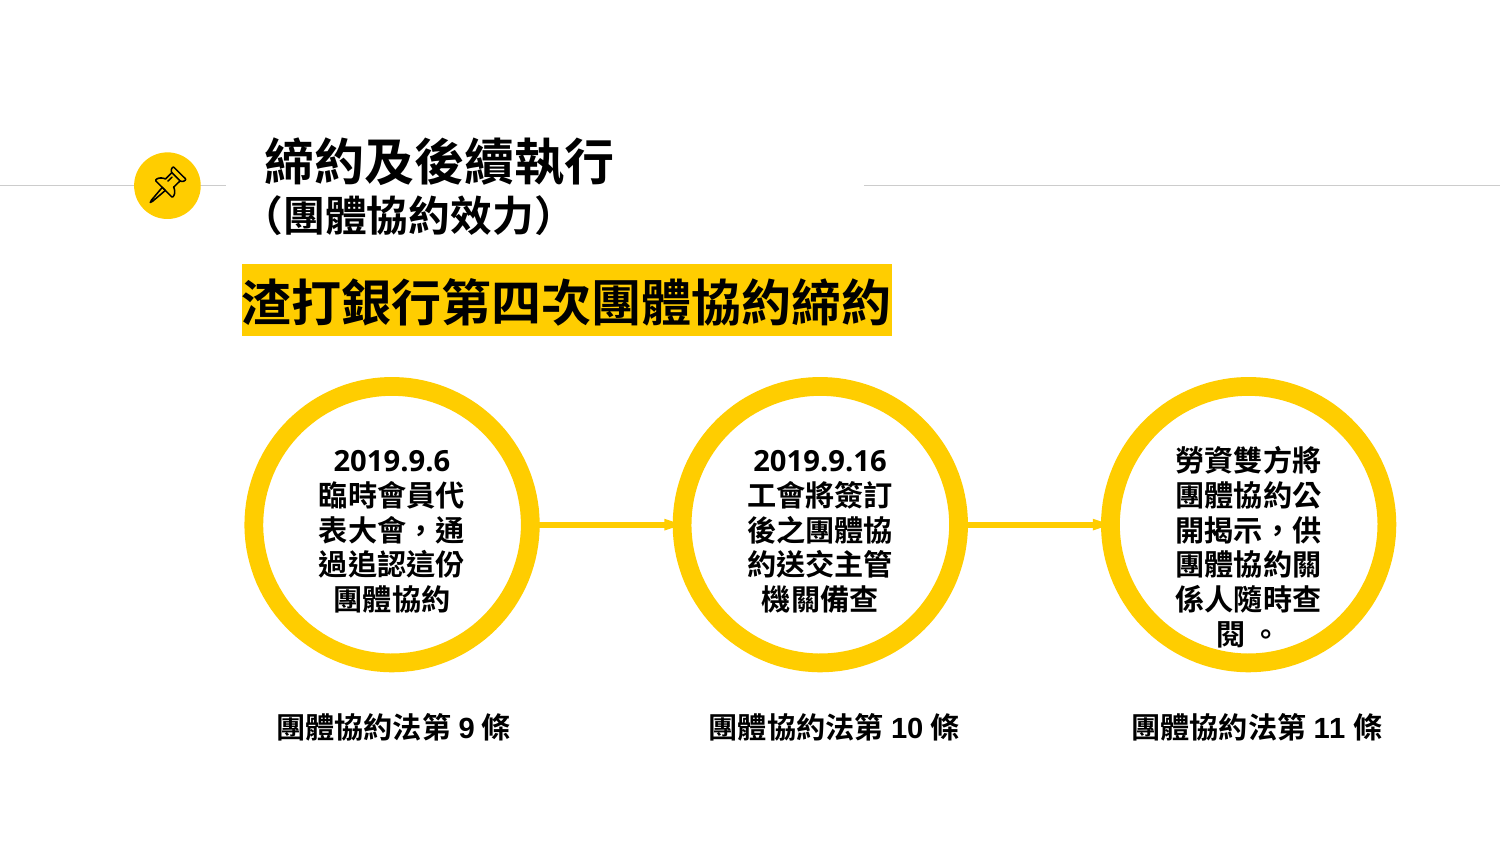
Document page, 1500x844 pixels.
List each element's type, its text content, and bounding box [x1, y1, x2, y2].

title 締約及後續執行 （團體協約效力） [226, 114, 1211, 256]
text_box 2019.9.16 工會將簽訂後之團體協約送交主管機關備查 [682, 386, 959, 663]
text_box 團體協約法第10條 [693, 702, 963, 753]
text_box 2019.9.6 臨時會員代表大會，通過追認這份團體協約 [253, 386, 531, 663]
text_box 渣打銀行第四次團體協約締約 [226, 256, 1046, 354]
text_box 團體協約法第11條 [1116, 702, 1386, 753]
text_box 團體協約法第9條 [261, 702, 514, 753]
text_box 勞資雙方將團體協約公開揭示，供團體協約關係人隨時查閱 。 [1110, 386, 1387, 663]
